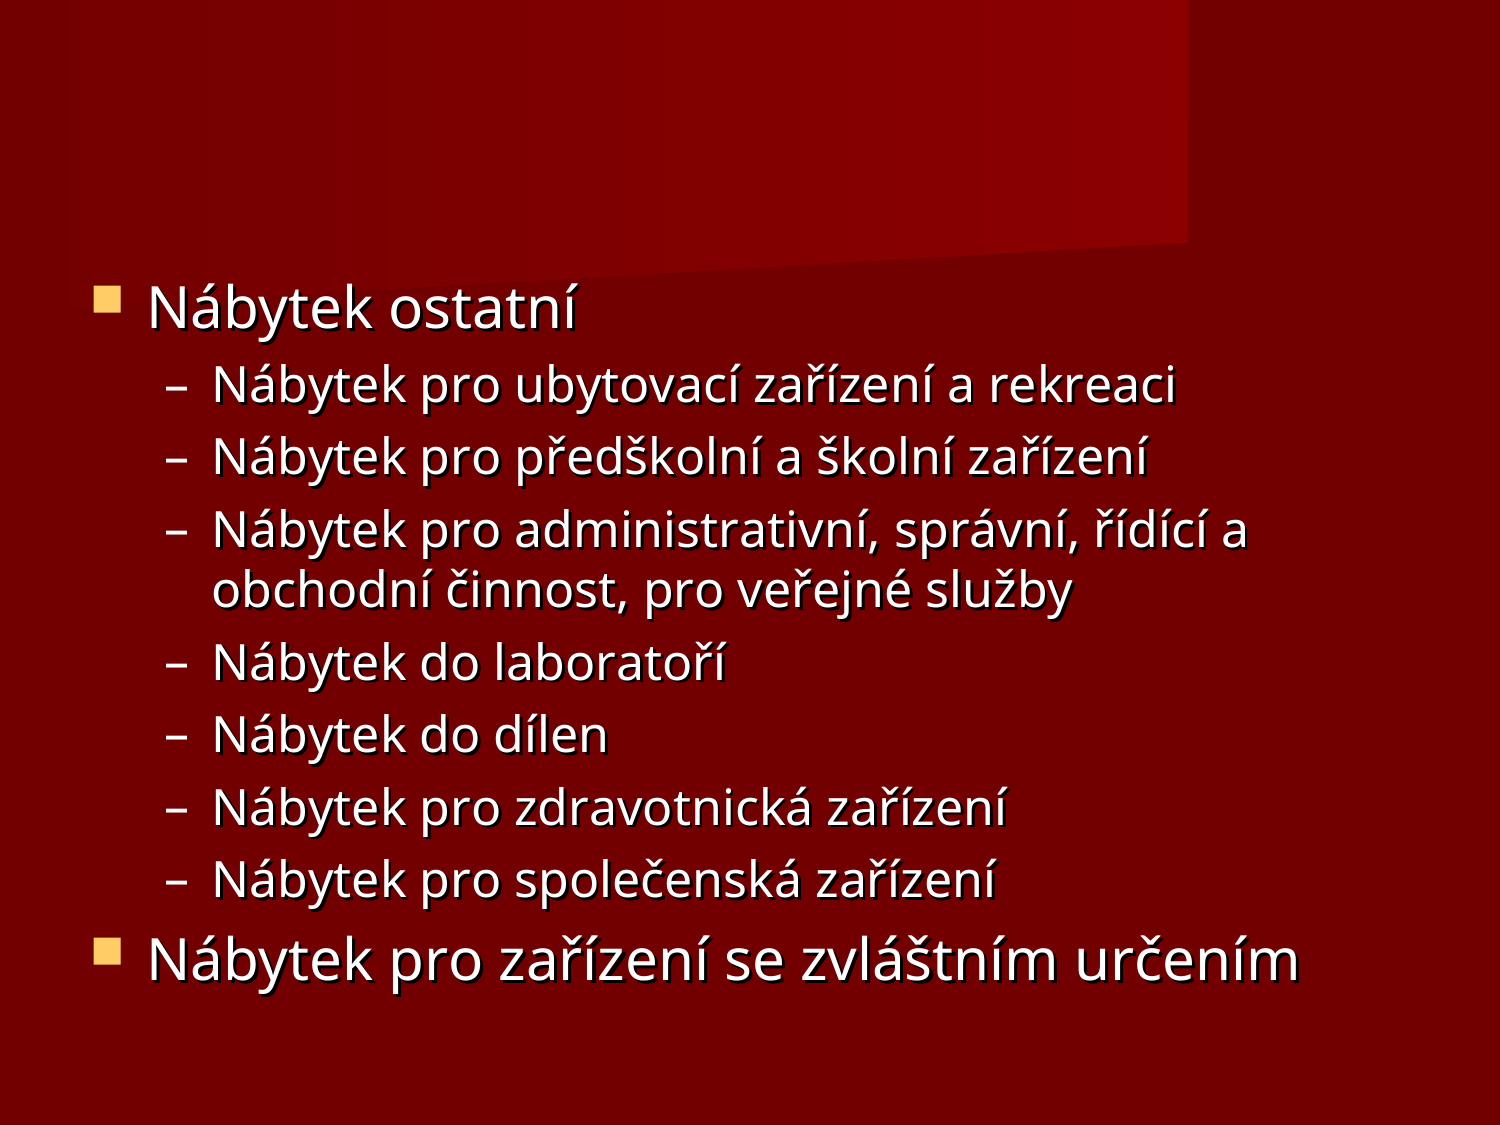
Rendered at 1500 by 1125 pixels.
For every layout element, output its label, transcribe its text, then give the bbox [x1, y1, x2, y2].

list Nábytek ostatní Nábytek pro ubytovací zařízení a rekreaci Nábytek pro předškolní a školní zařízení Nábytek pro administrativní, správní, řídící a obchodní činnost, pro veřejné služby Nábytek do laboratoří Nábytek do dílen Nábytek pro zdravotnická zařízení Nábytek pro společenská zařízení Nábytek pro zařízení se zvláštním určením [75, 262, 1426, 1085]
